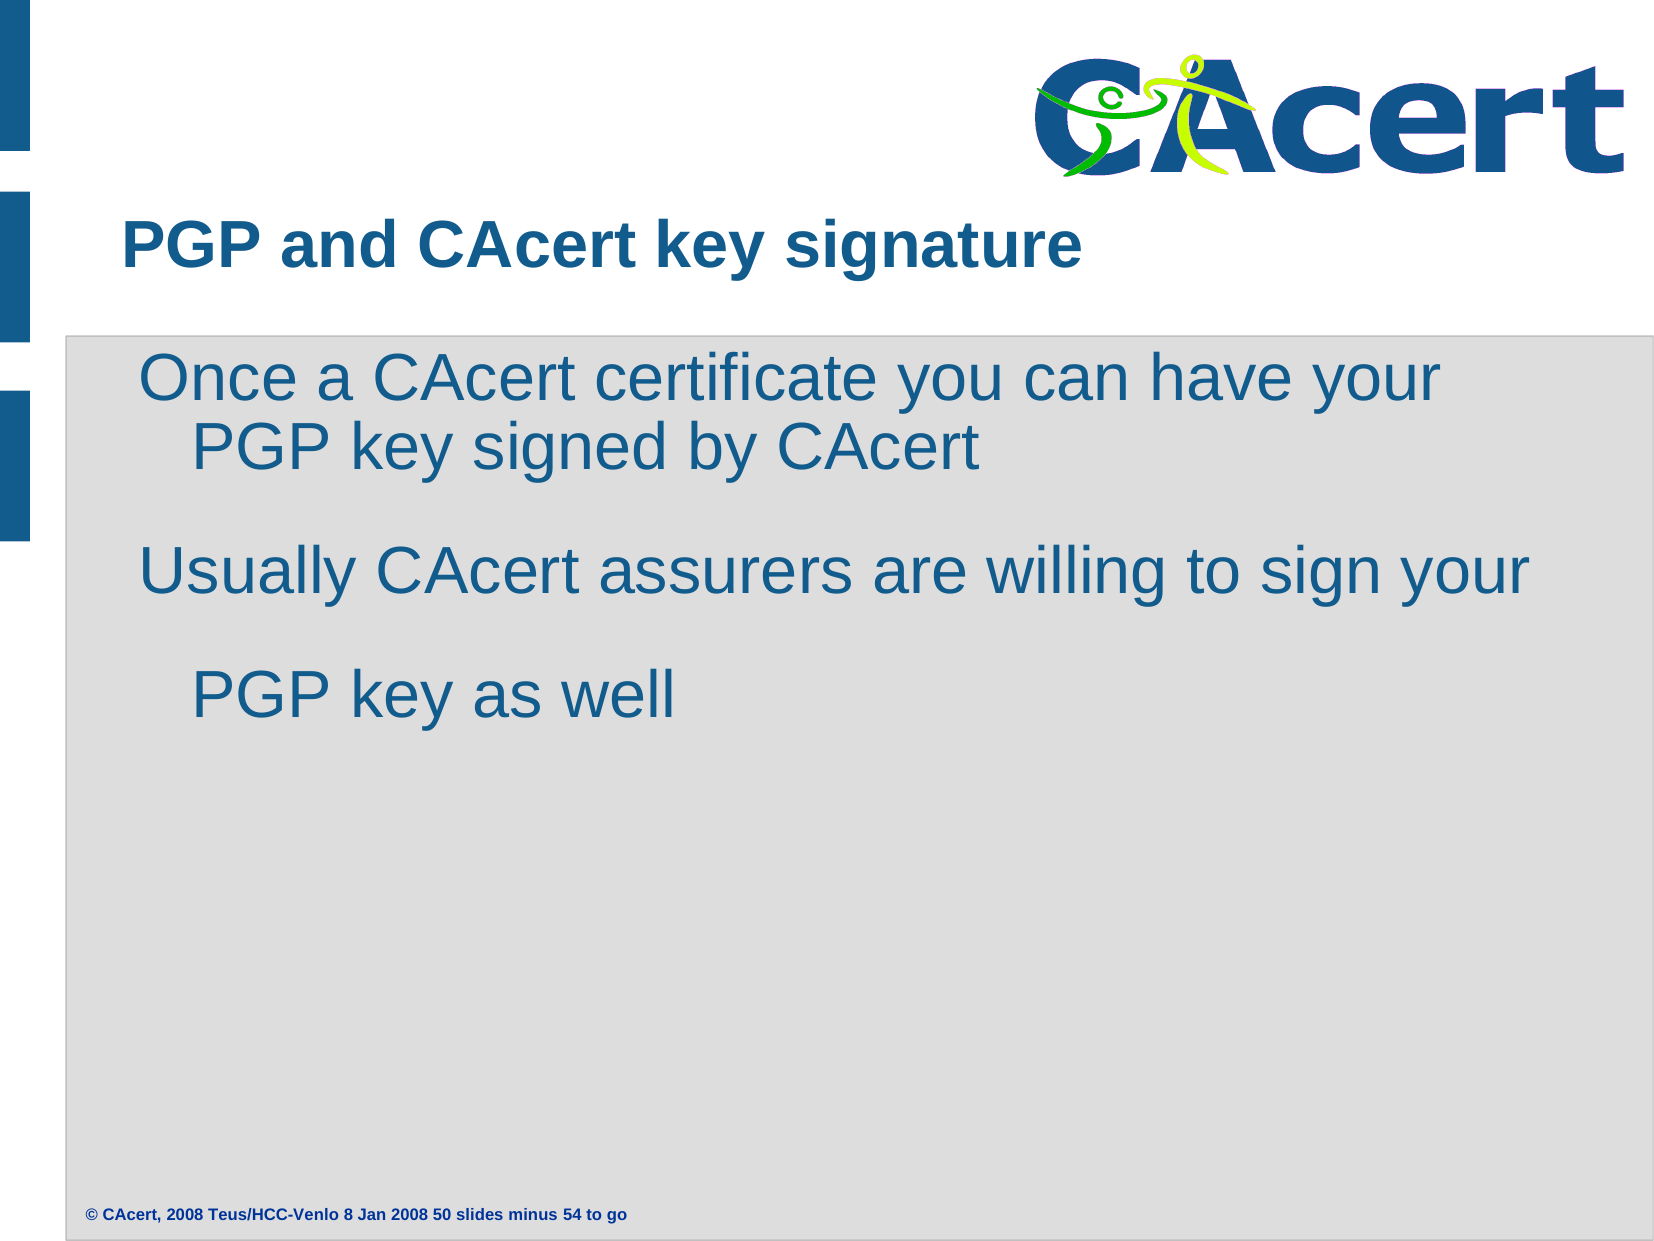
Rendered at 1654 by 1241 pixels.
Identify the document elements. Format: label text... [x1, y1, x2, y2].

list Once a CAcert certificate you can have your PGP key signed by CAcert Usually CAcert assurers are willing to sign your PGP key as well [121, 344, 1595, 1238]
title PGP and CAcert key signature [121, 177, 1533, 316]
picture [1033, 53, 1625, 178]
